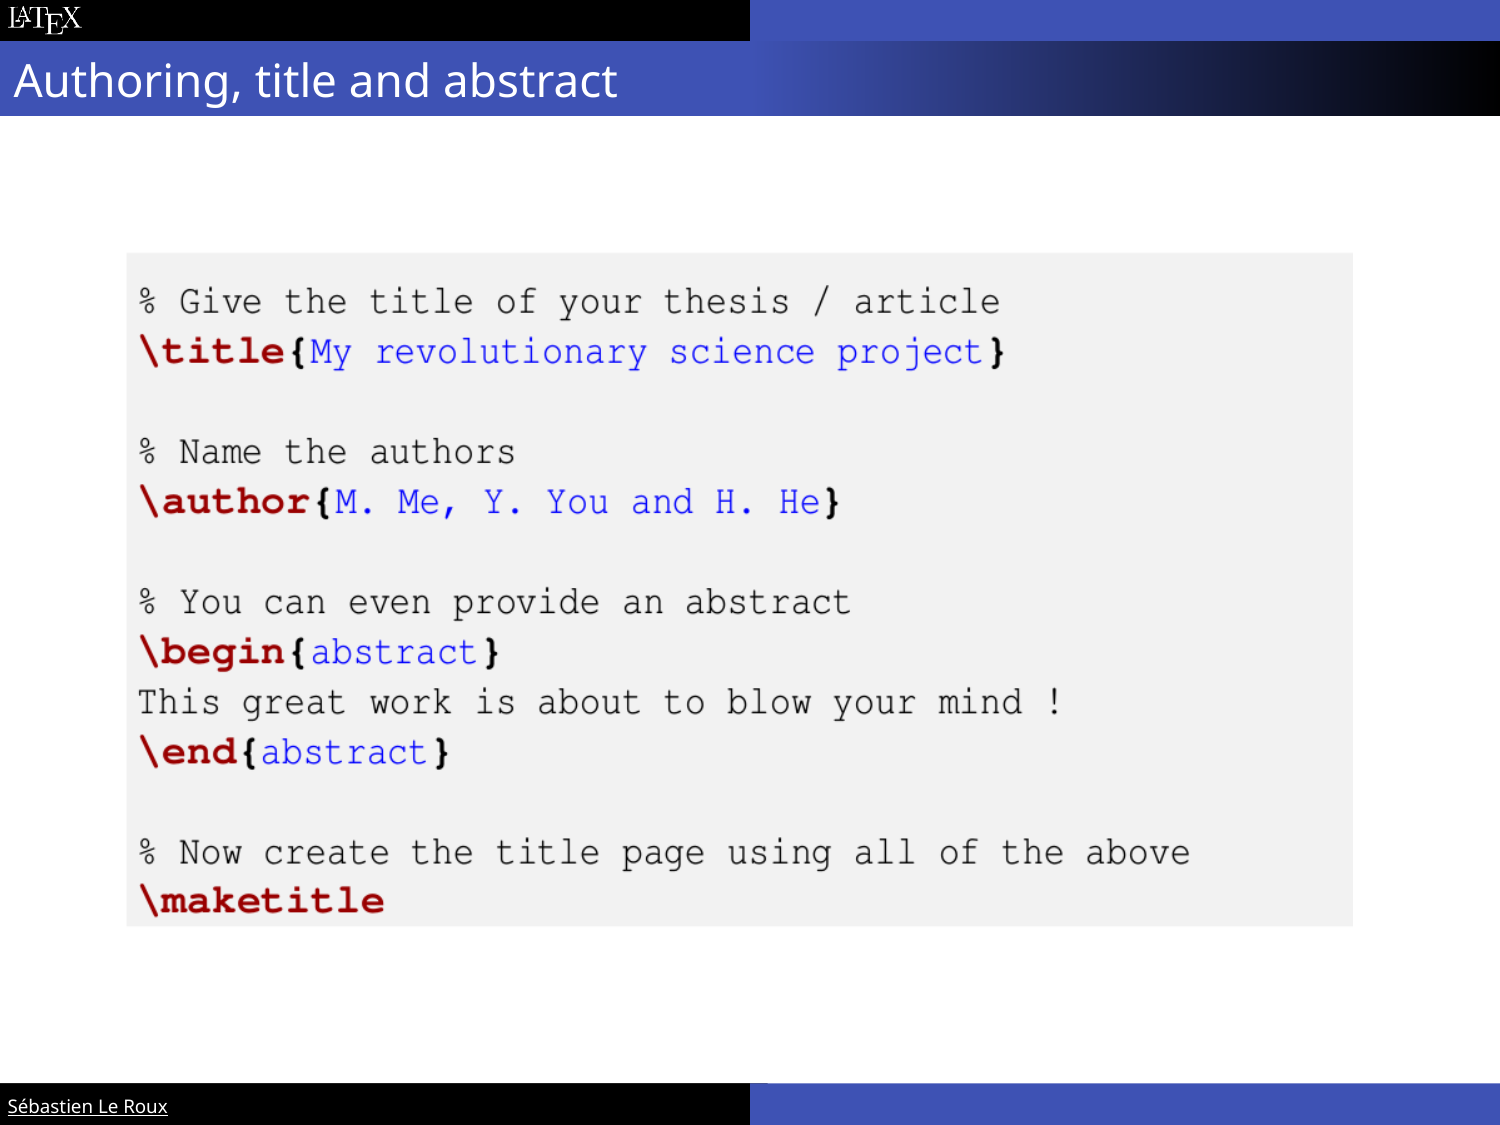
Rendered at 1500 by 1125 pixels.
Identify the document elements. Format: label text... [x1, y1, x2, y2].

title Authoring, title and abstract [0, 41, 1500, 116]
picture [5, 3, 84, 37]
picture [113, 239, 1353, 940]
